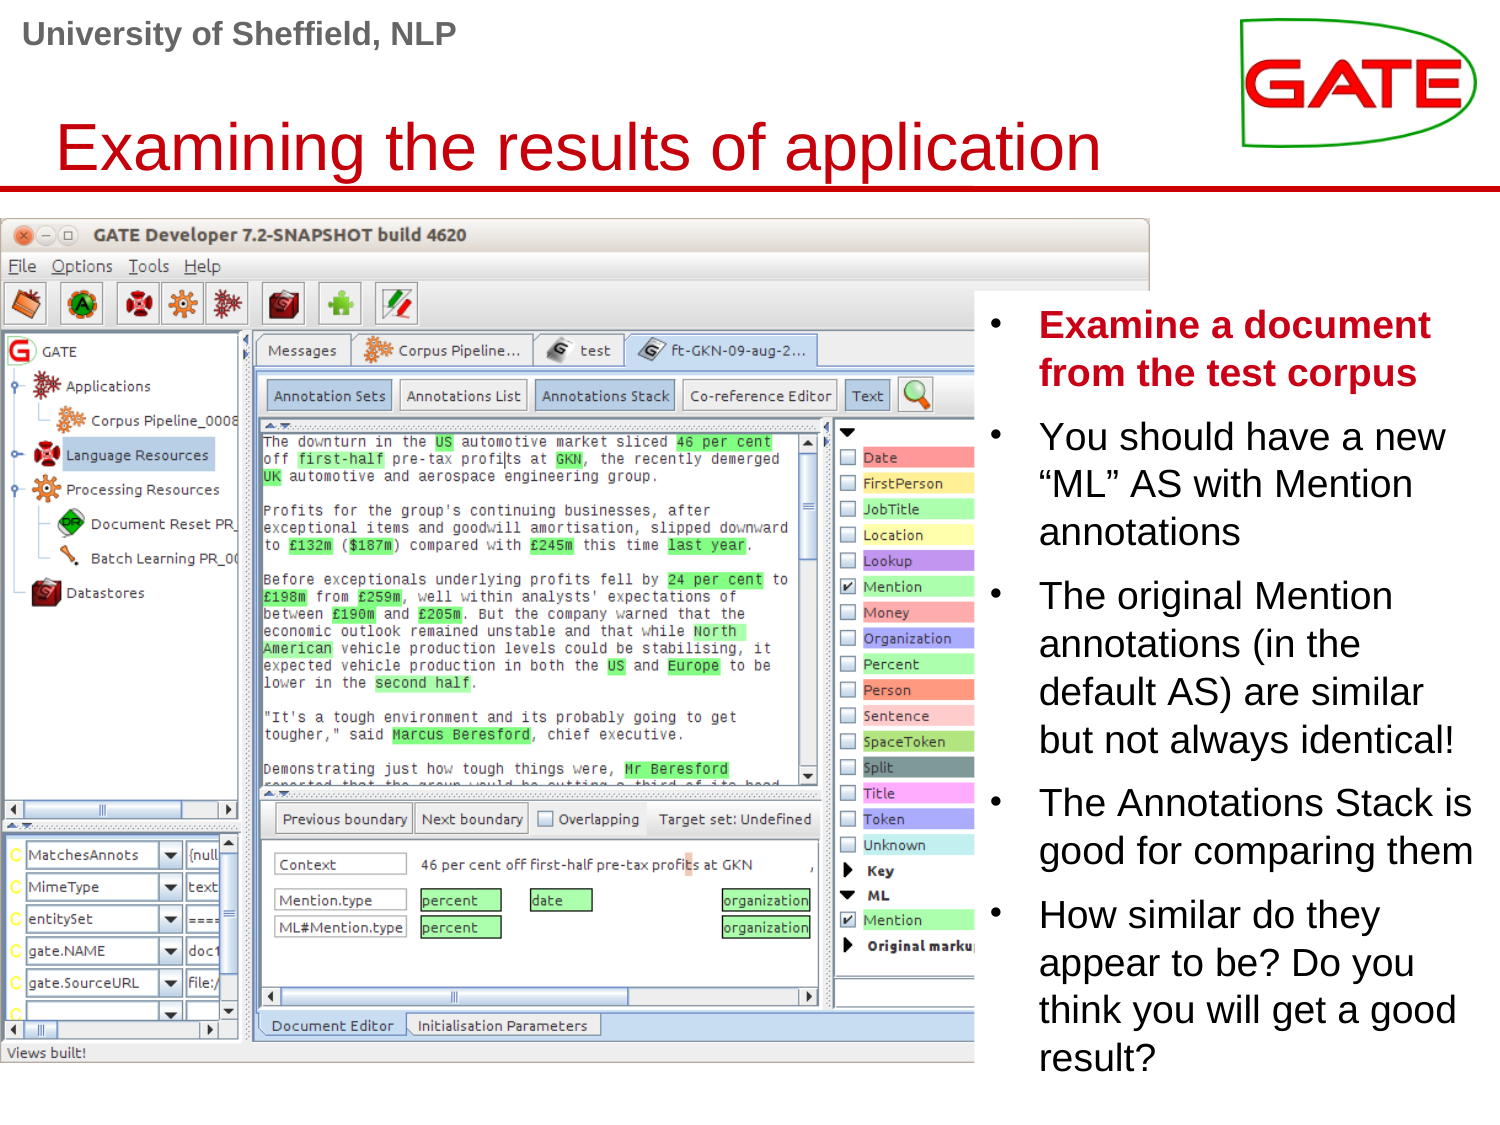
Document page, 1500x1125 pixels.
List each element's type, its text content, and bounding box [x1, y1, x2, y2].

title Examining the results of application [41, 37, 1391, 254]
list Examine a document from the test corpus You should have a new “ML” AS with Mention annotations The original Mention annotations (in the default AS) are similar but not always identical! The Annotations Stack is good for comparing them How similar do they appear to be? Do you think you will get a good result? [974, 290, 1500, 1093]
picture [0, 218, 1150, 1063]
picture [1240, 18, 1477, 148]
